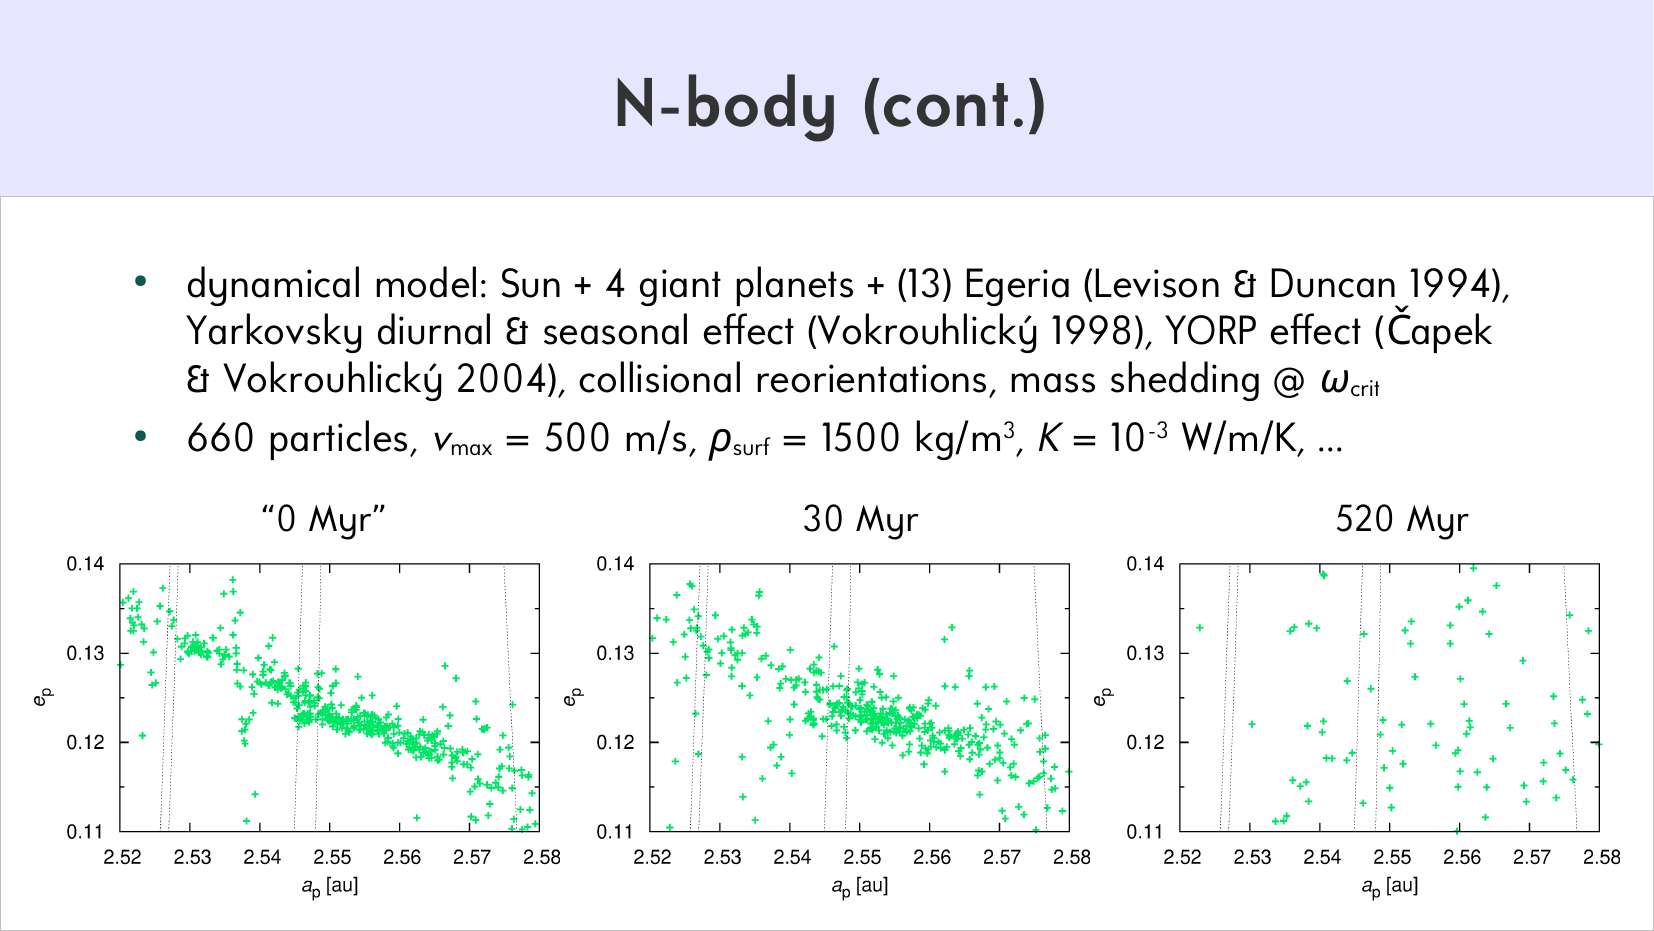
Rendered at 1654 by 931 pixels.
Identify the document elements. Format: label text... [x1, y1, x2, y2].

title N-body (cont.) [124, 23, 1537, 179]
picture [564, 550, 1090, 901]
picture [1094, 550, 1620, 901]
picture [34, 550, 560, 901]
list dynamical model: Sun + 4 giant planets + (13) Egeria (Levison & Duncan 1994), Yarkovsky diurnal & seasonal effect (Vokrouhlický 1998), YORP effect (Čapek & Vokrouhlický 2004), collisional reorientations, mass shedding @ ωcrit 660 particles, vmax = 500 m/s, ρsurf = 1500 kg/m3, K = 10-3 W/m/K, ... [115, 258, 1528, 798]
text_box “0 Myr” 30 Myr 520 Myr [246, 488, 1485, 548]
